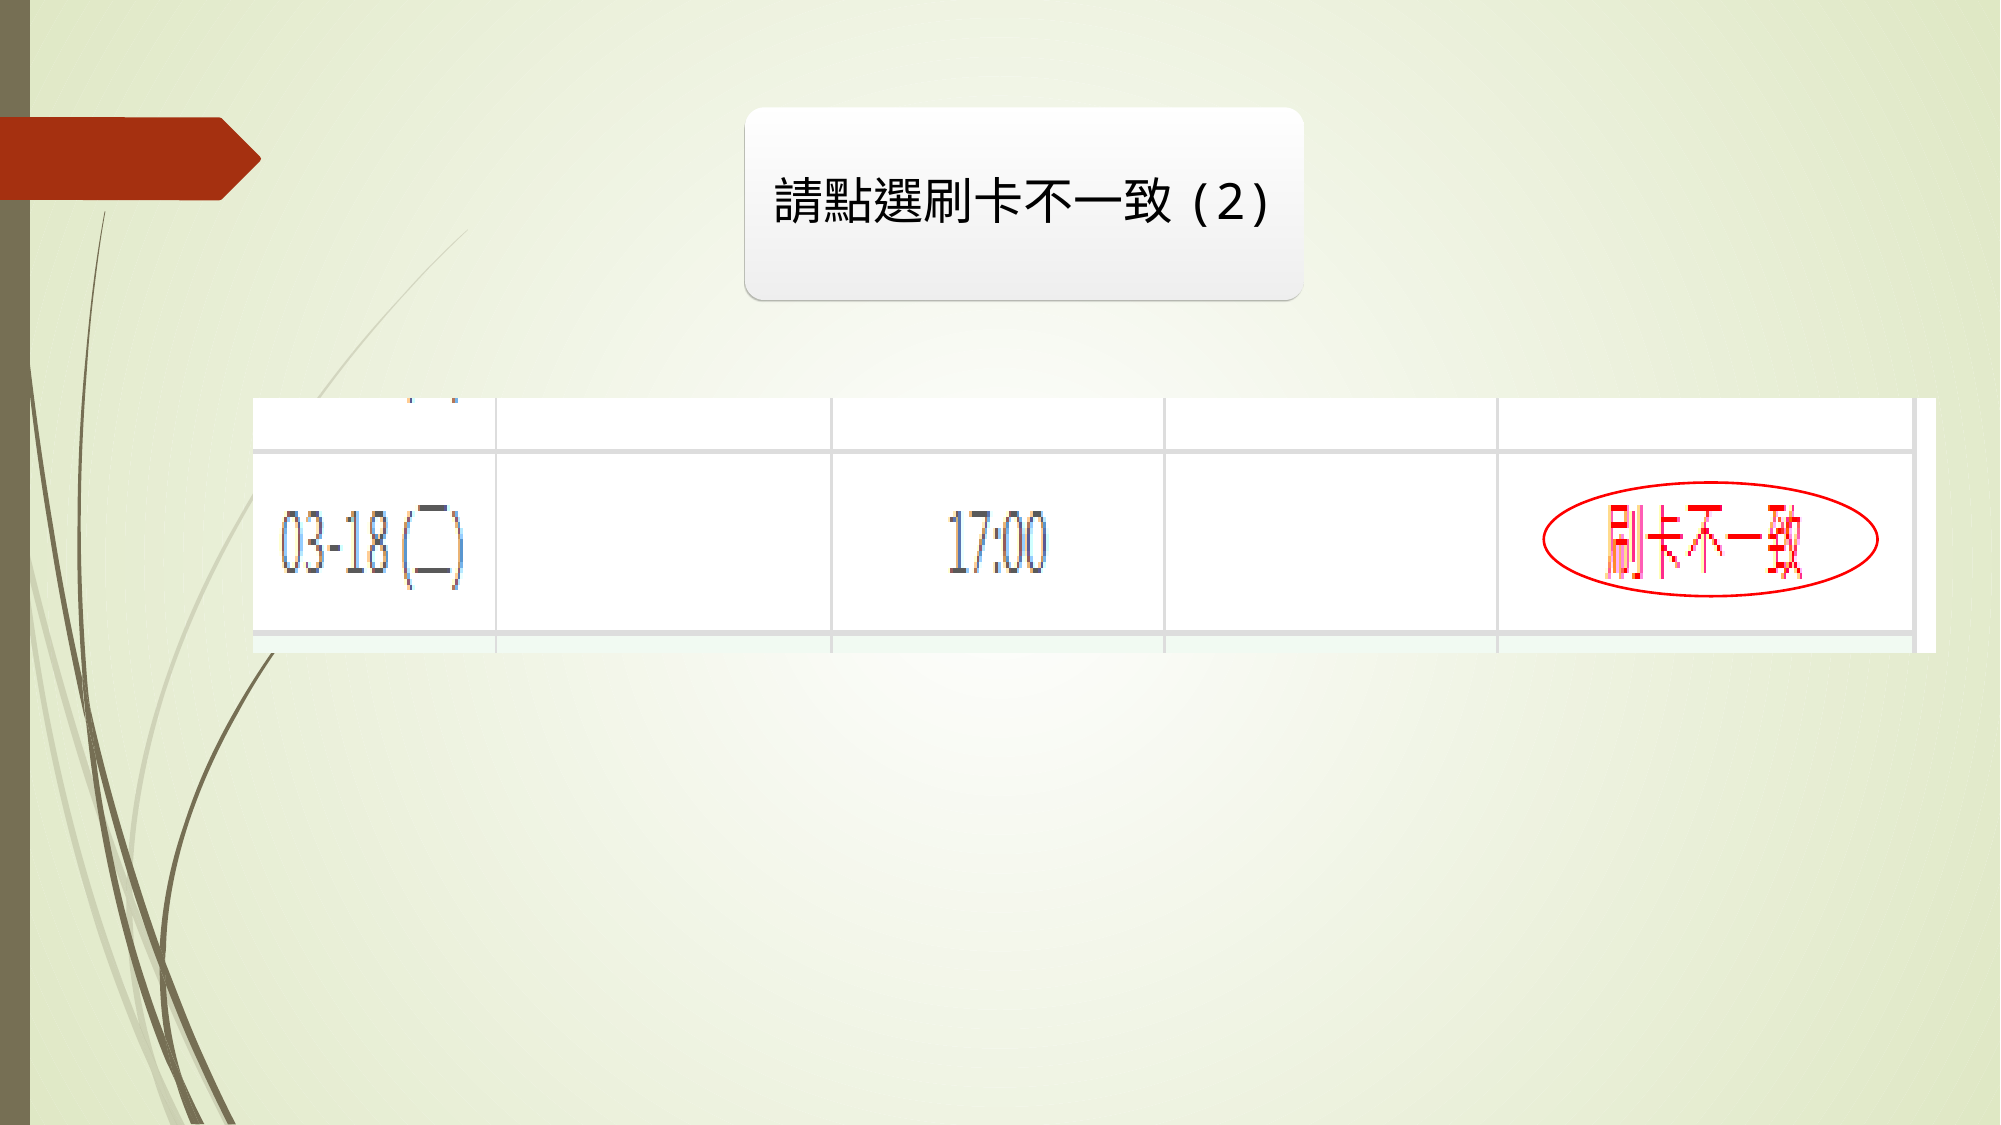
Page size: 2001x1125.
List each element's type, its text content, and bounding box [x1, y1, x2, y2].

picture [253, 398, 1936, 653]
text_box [744, 107, 1304, 300]
text_box 請點選刷卡不一致(2) [754, 113, 1294, 295]
